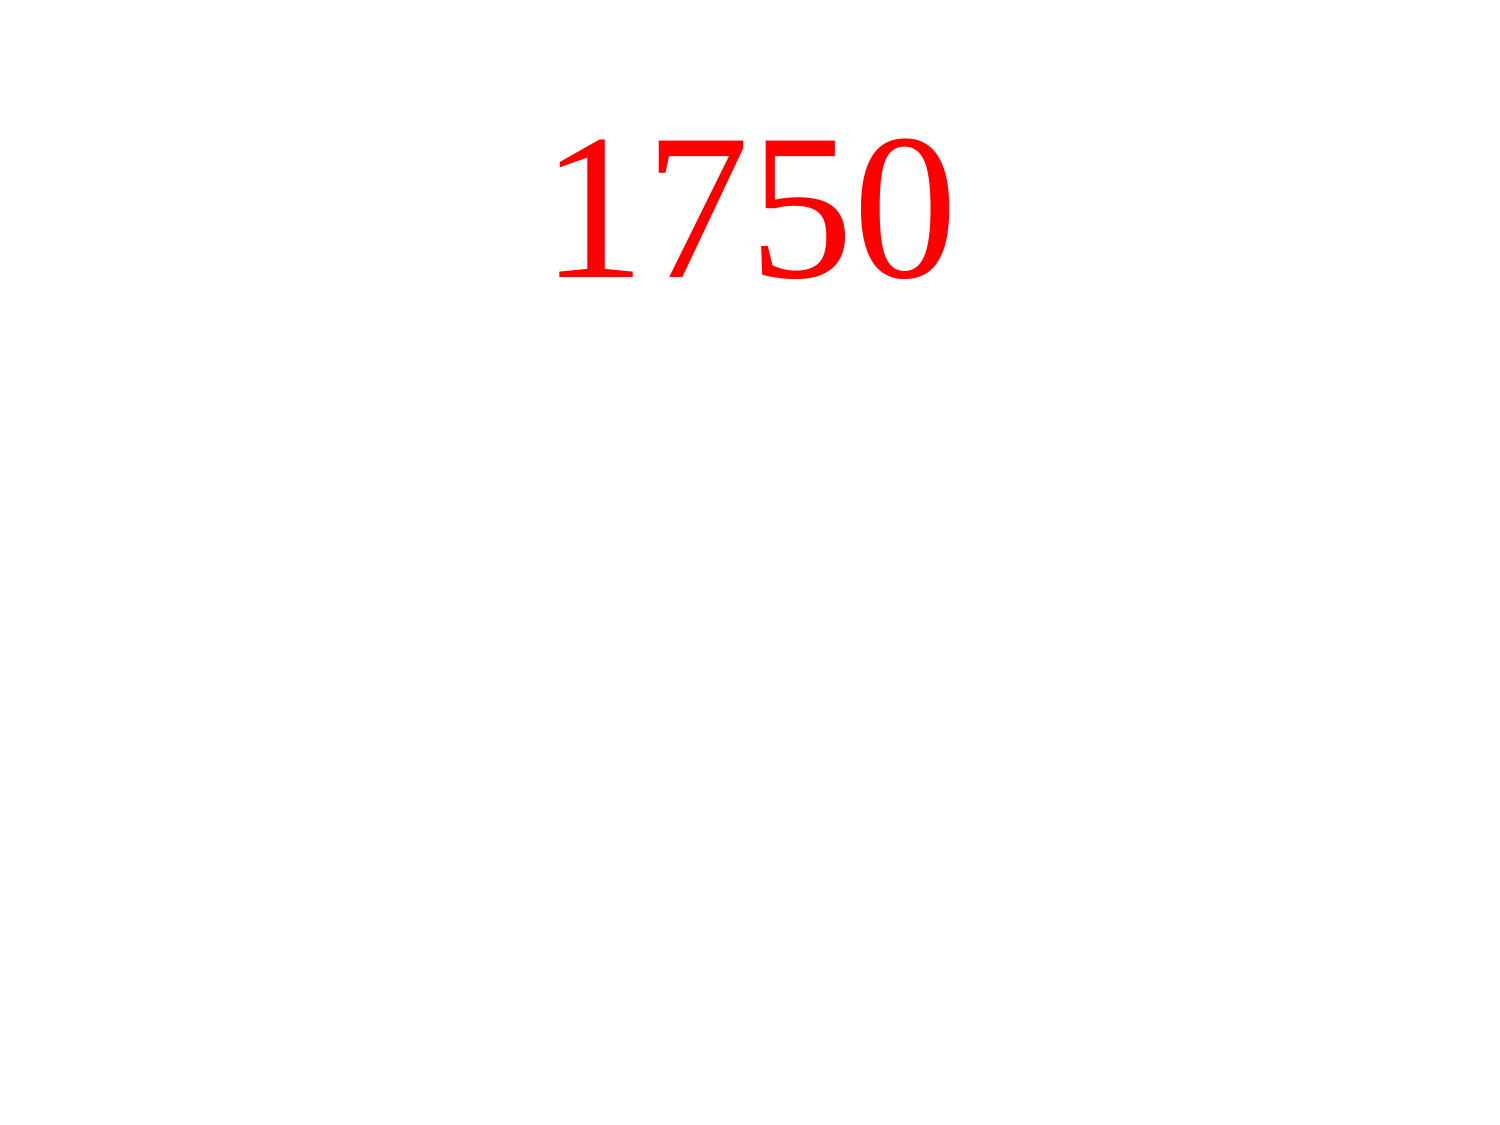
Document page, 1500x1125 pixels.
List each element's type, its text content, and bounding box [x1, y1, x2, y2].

title 1750 [112, 61, 1388, 327]
